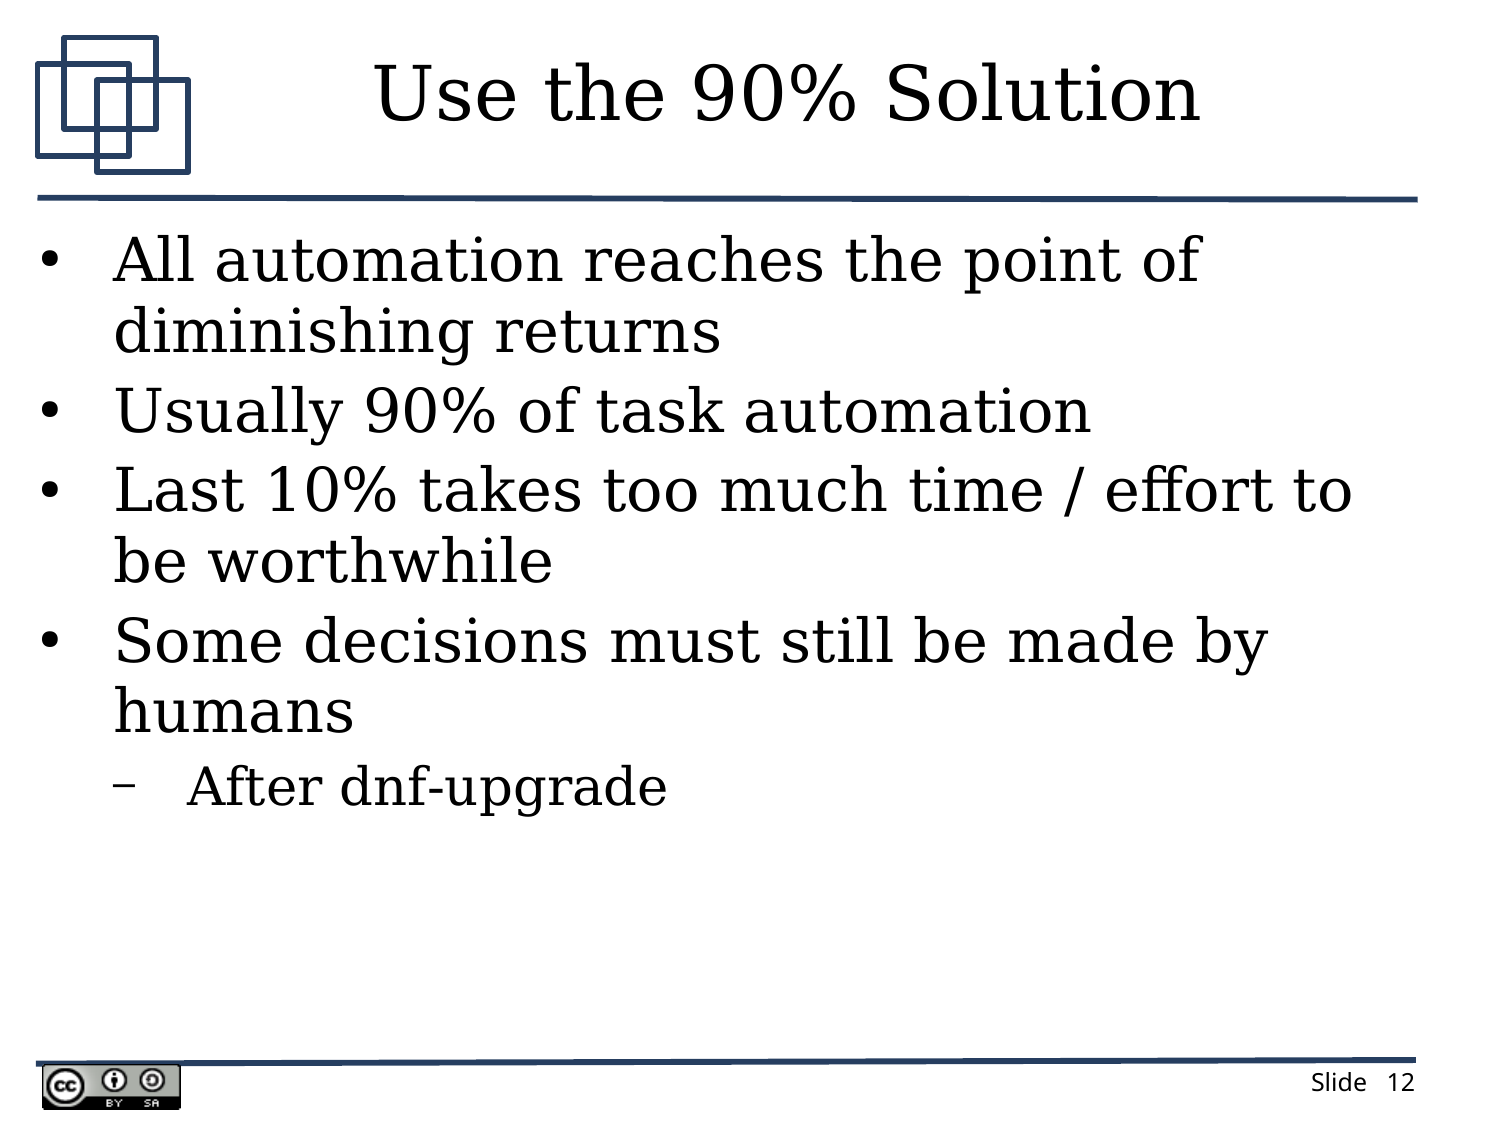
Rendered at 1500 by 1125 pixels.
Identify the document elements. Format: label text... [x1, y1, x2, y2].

picture [42, 1064, 181, 1110]
list All automation reaches the point of diminishing returns Usually 90% of task automation Last 10% takes too much time / effort to be worthwhile Some decisions must still be made by humans After dnf-upgrade [37, 224, 1425, 968]
title Use the 90% Solution [150, 0, 1425, 188]
